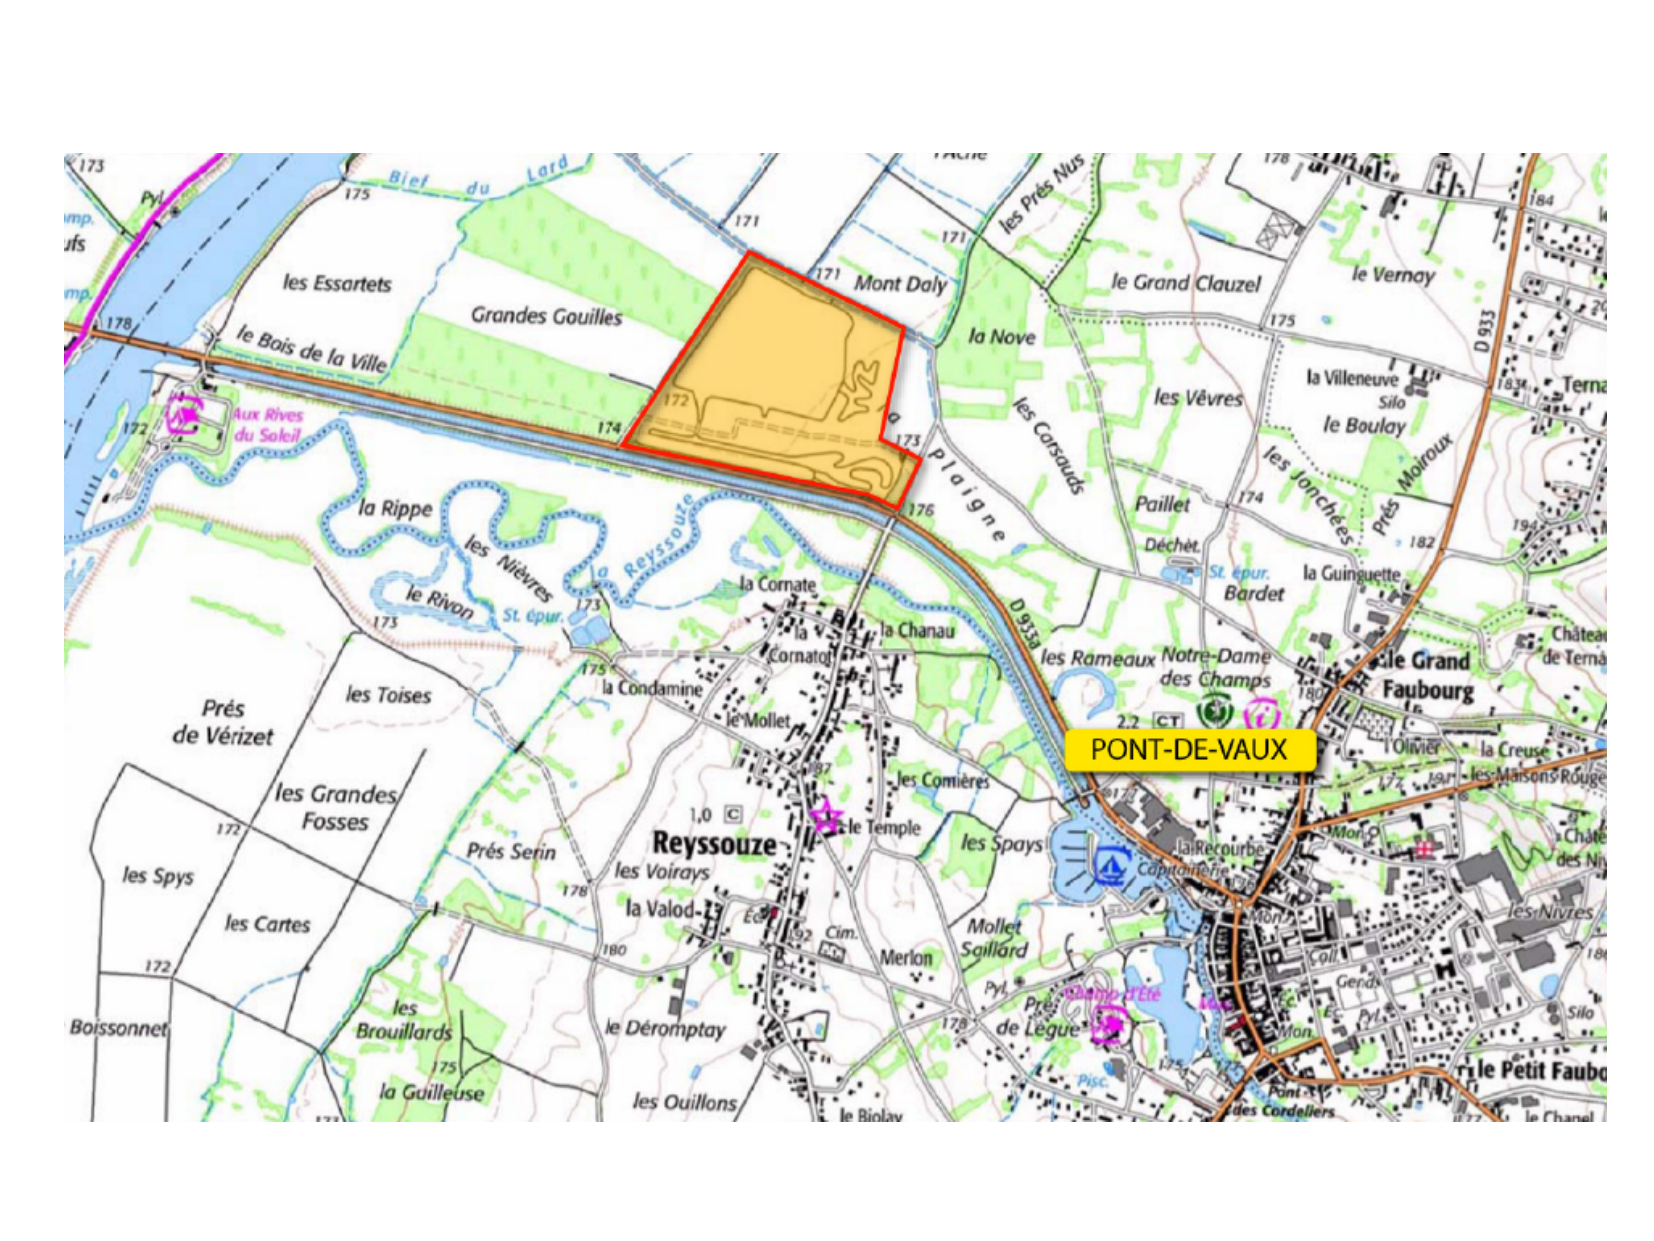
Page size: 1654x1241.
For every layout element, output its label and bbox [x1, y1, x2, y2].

picture [64, 153, 1607, 1123]
